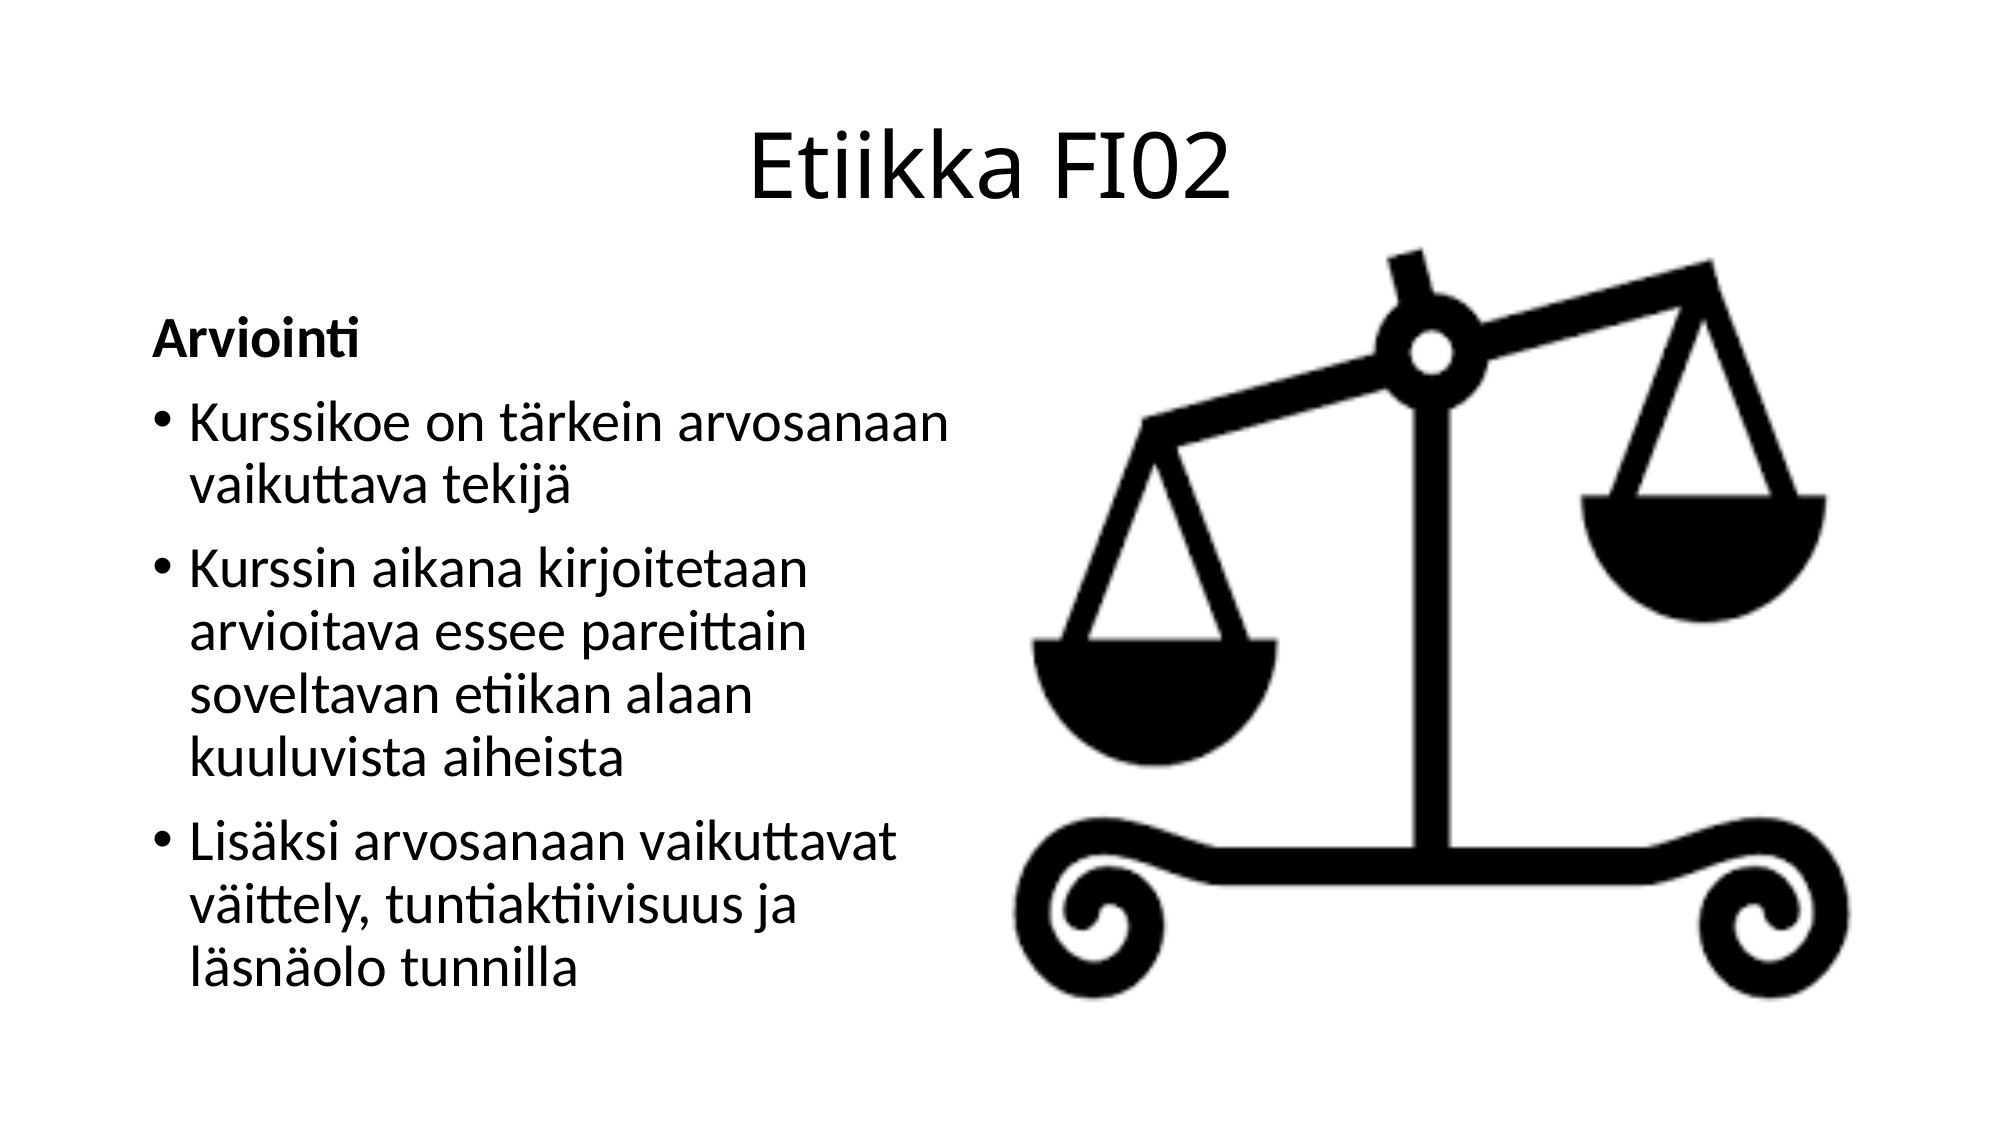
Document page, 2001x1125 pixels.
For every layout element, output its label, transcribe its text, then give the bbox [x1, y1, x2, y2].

picture [1003, 222, 1863, 1014]
title Etiikka FI02 [137, 59, 1863, 278]
list Arviointi Kurssikoe on tärkein arvosanaan vaikuttava tekijä Kurssin aikana kirjoitetaan arvioitava essee pareittain soveltavan etiikan alaan kuuluvista aiheista Lisäksi arvosanaan vaikuttavat väittely, tuntiaktiivisuus ja läsnäolo tunnilla [137, 299, 988, 1014]
